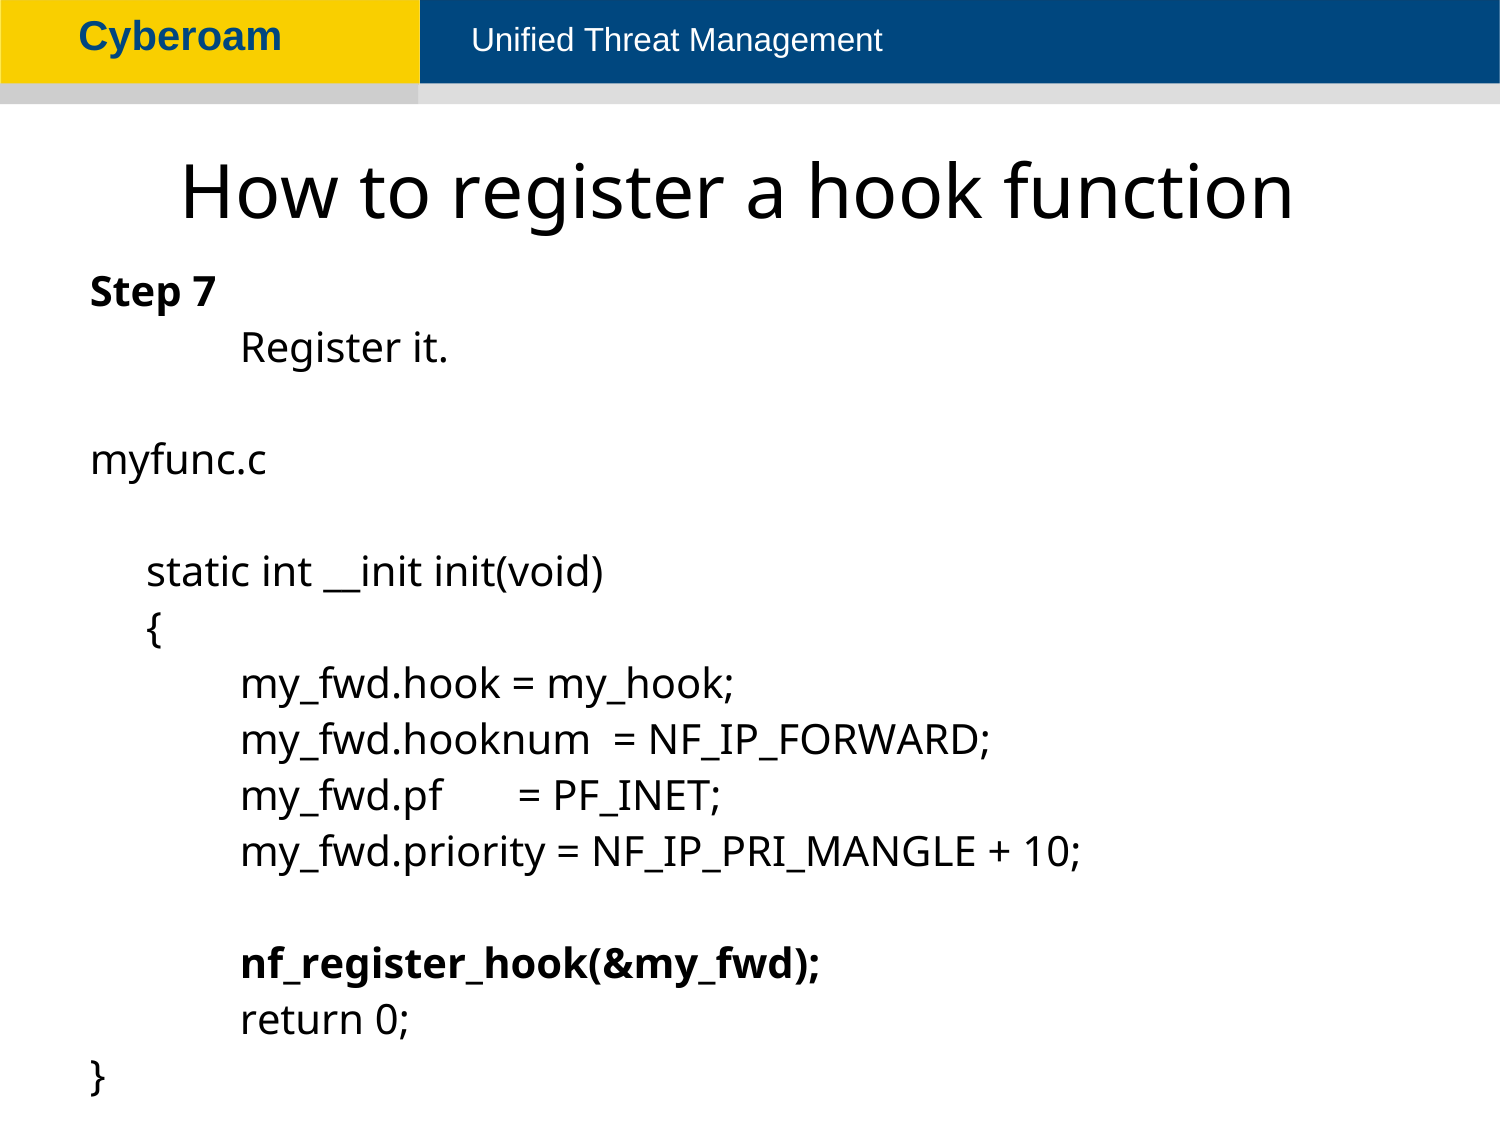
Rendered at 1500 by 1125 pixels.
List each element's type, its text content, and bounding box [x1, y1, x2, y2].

list Step 7 Register it. myfunc.c static int __init init(void) { my_fwd.hook = my_hook; my_fwd.hooknum = NF_IP_FORWARD; my_fwd.pf = PF_INET; my_fwd.priority = NF_IP_PRI_MANGLE + 10; nf_register_hook(&my_fwd); return 0; } [75, 262, 1426, 1091]
title How to register a hook function [75, 112, 1426, 240]
picture [0, 0, 1500, 83]
